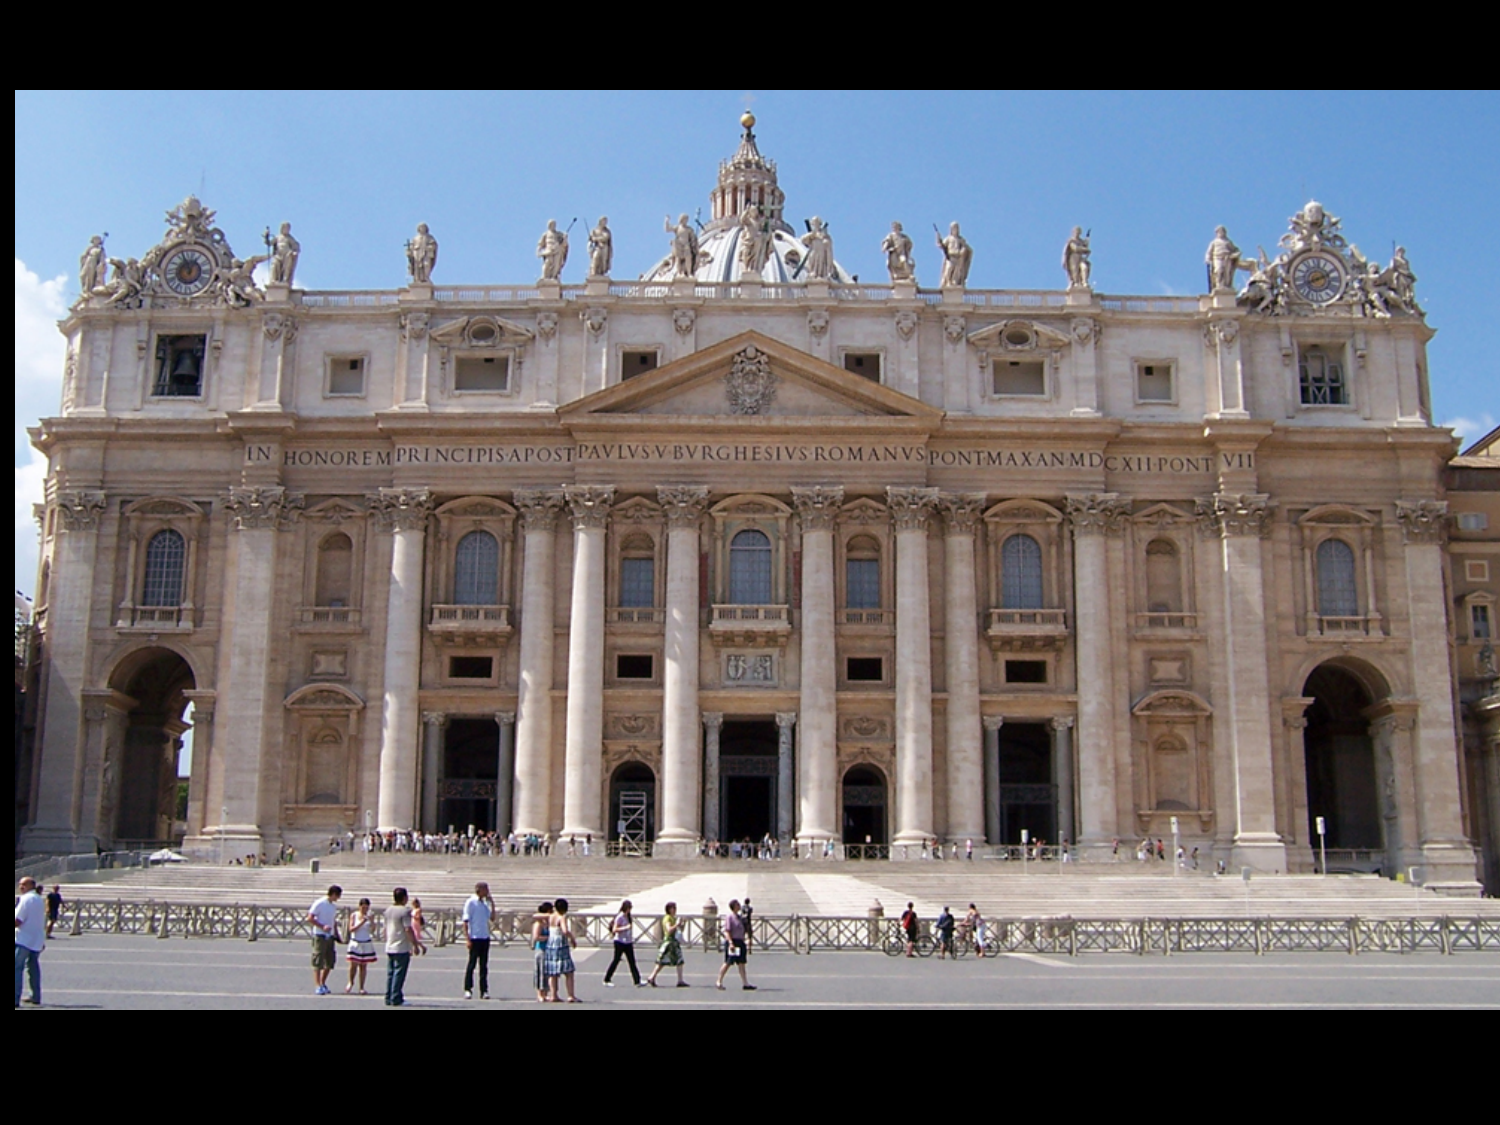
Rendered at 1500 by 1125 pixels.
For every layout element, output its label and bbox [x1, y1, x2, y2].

picture [15, 90, 1500, 1010]
